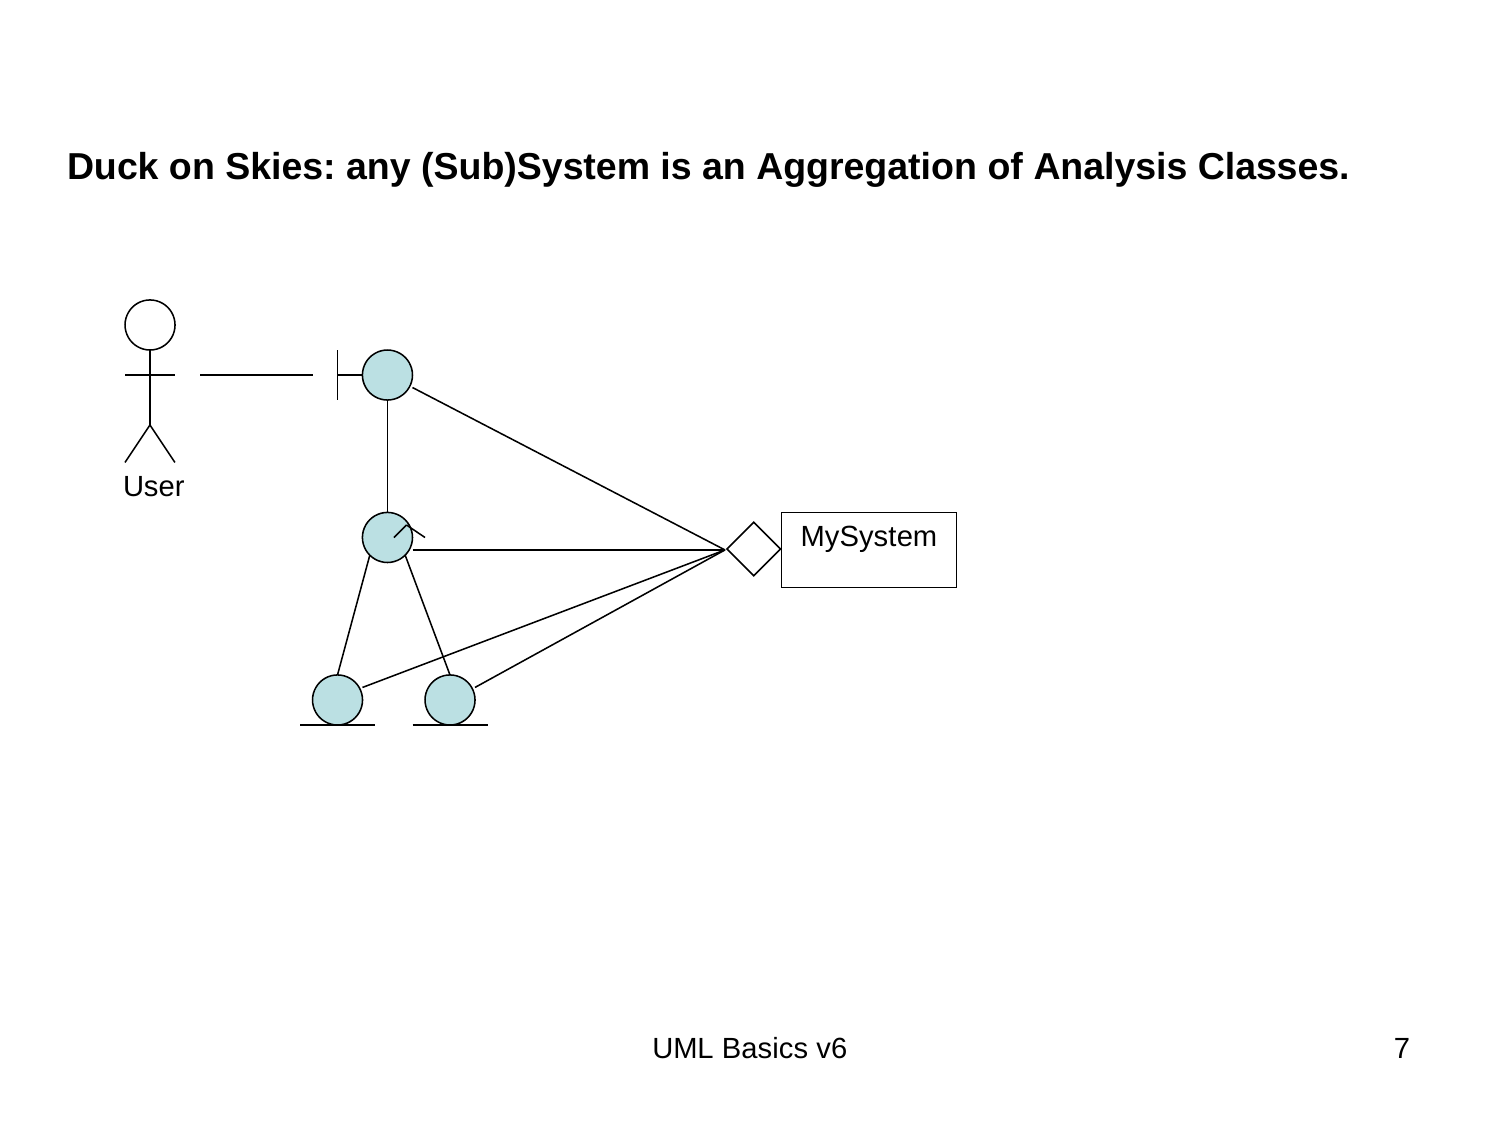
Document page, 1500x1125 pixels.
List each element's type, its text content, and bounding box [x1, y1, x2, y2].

text_box [425, 675, 476, 726]
text_box Duck on Skies: any (Sub)System is an Aggregation of Analysis Classes. [52, 137, 1366, 195]
text_box [312, 675, 363, 726]
text_box User [108, 462, 200, 511]
text_box [727, 522, 781, 576]
text_box MySystem [781, 512, 957, 588]
text_box [362, 350, 413, 401]
text_box [362, 512, 413, 563]
